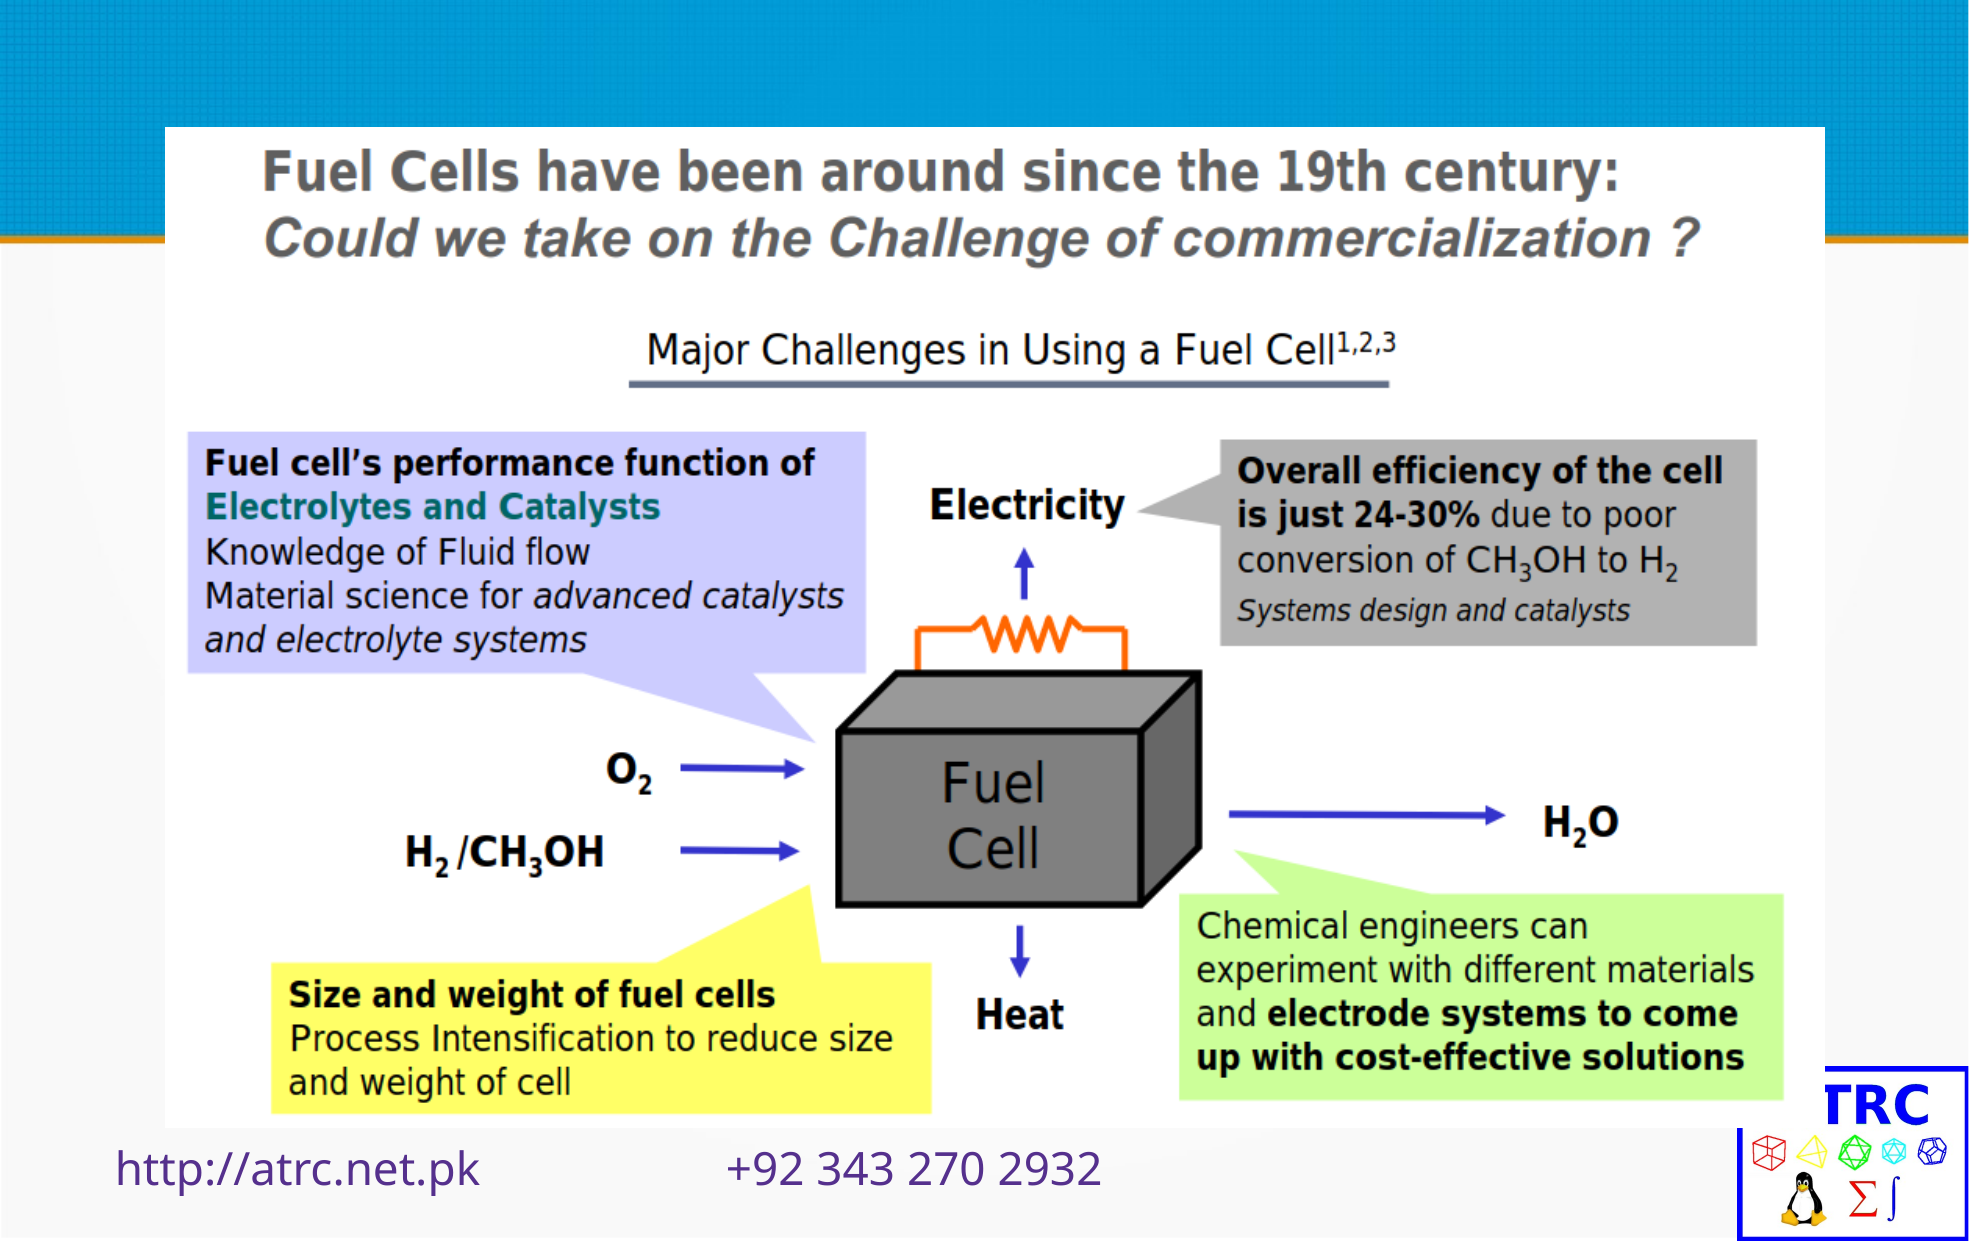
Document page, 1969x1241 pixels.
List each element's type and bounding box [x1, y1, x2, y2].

picture [0, 128, 1969, 1241]
